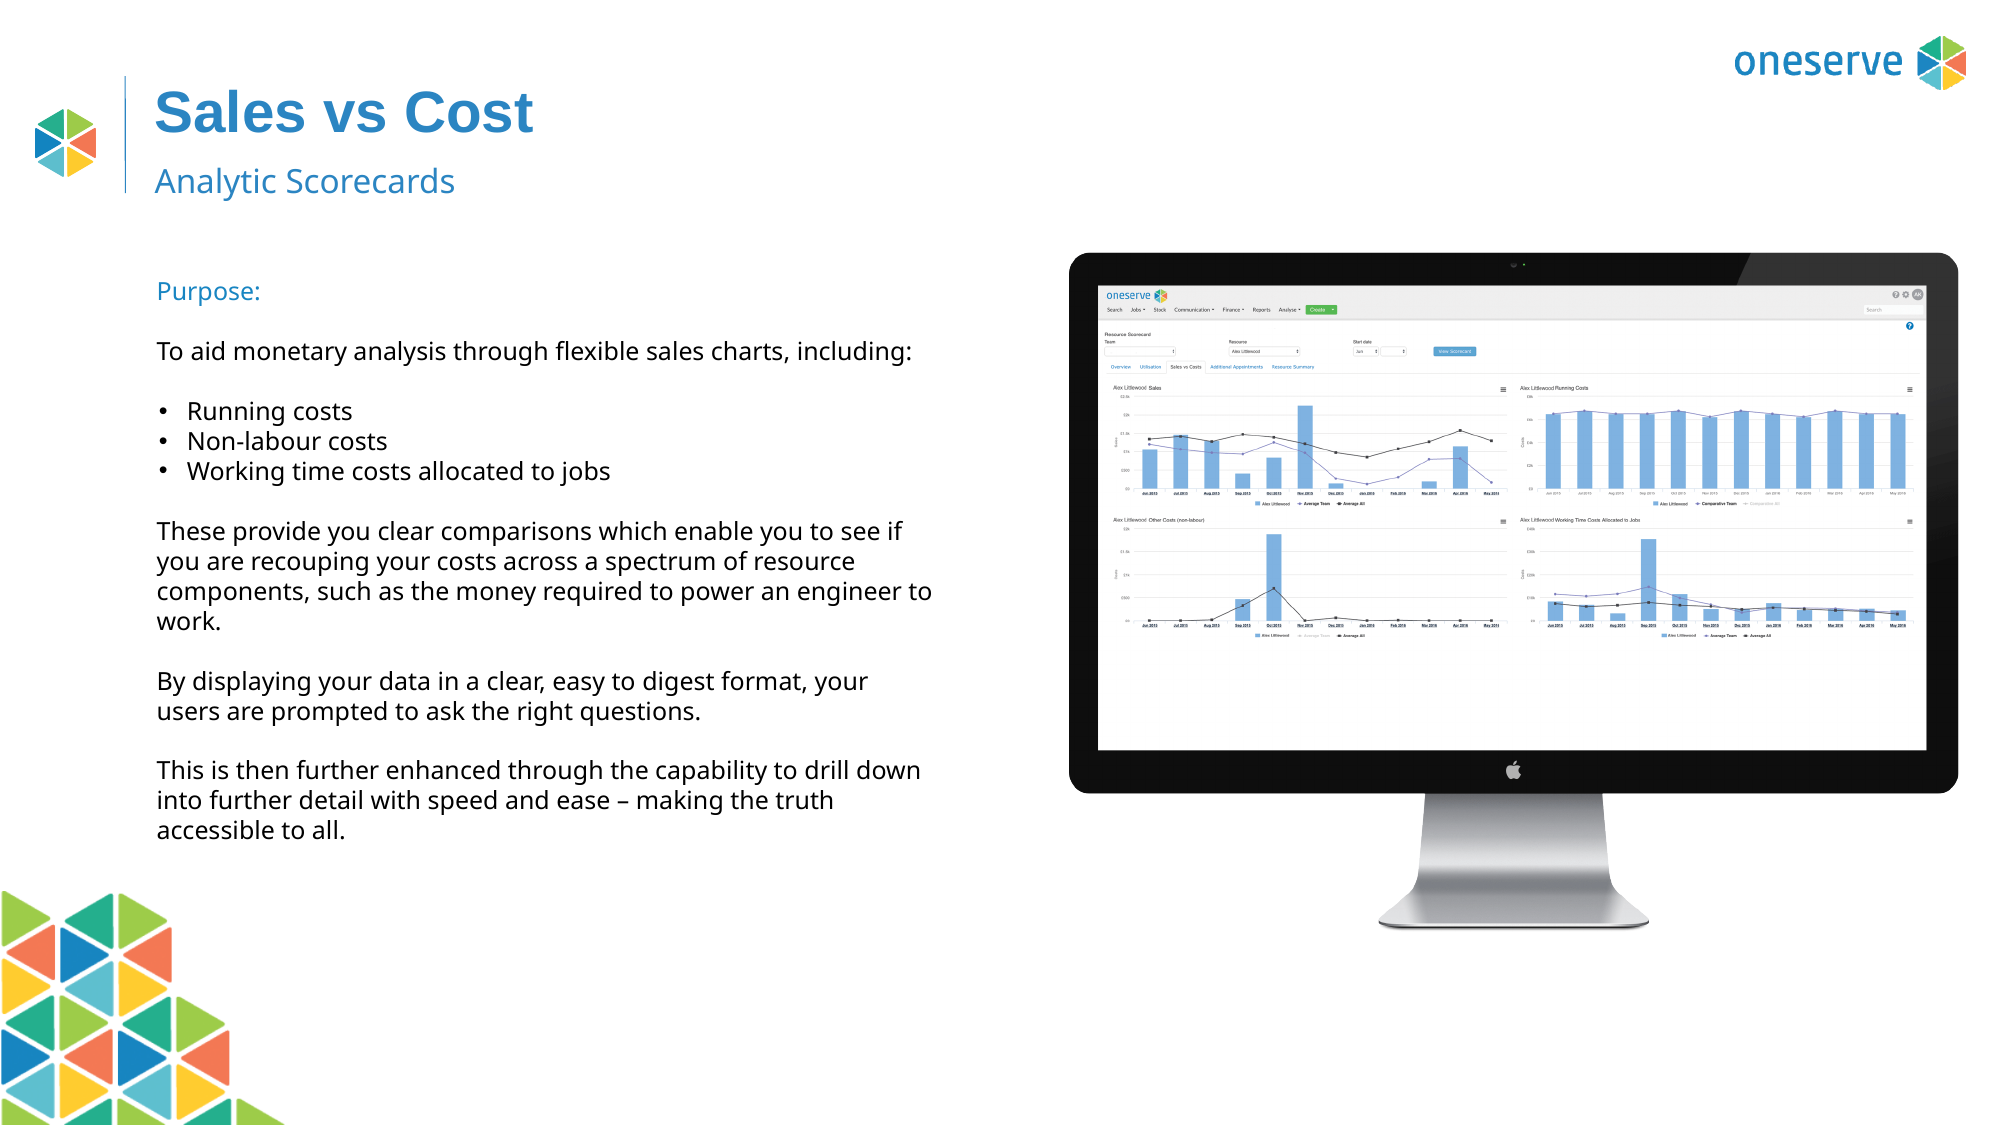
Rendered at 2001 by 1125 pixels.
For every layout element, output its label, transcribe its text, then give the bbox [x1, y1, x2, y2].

text_box Purpose: To aid monetary analysis through flexible sales charts, including: Running costs Non-labour costs Working time costs allocated to jobs These provide you clear comparisons which enable you to see if you are recouping your costs across a spectrum of resource components, such as the money required to power an engineer to work. By displaying your data in a clear, easy to digest format, your users are prompted to ask the right questions. This is then further enhanced through the capability to drill down into further detail with speed and ease – making the truth accessible to all. [139, 268, 984, 799]
text_box Sales vs Cost [139, 67, 1066, 152]
picture [35, 109, 96, 177]
text_box Analytic Scorecards [139, 152, 933, 209]
picture [933, 134, 2000, 1052]
